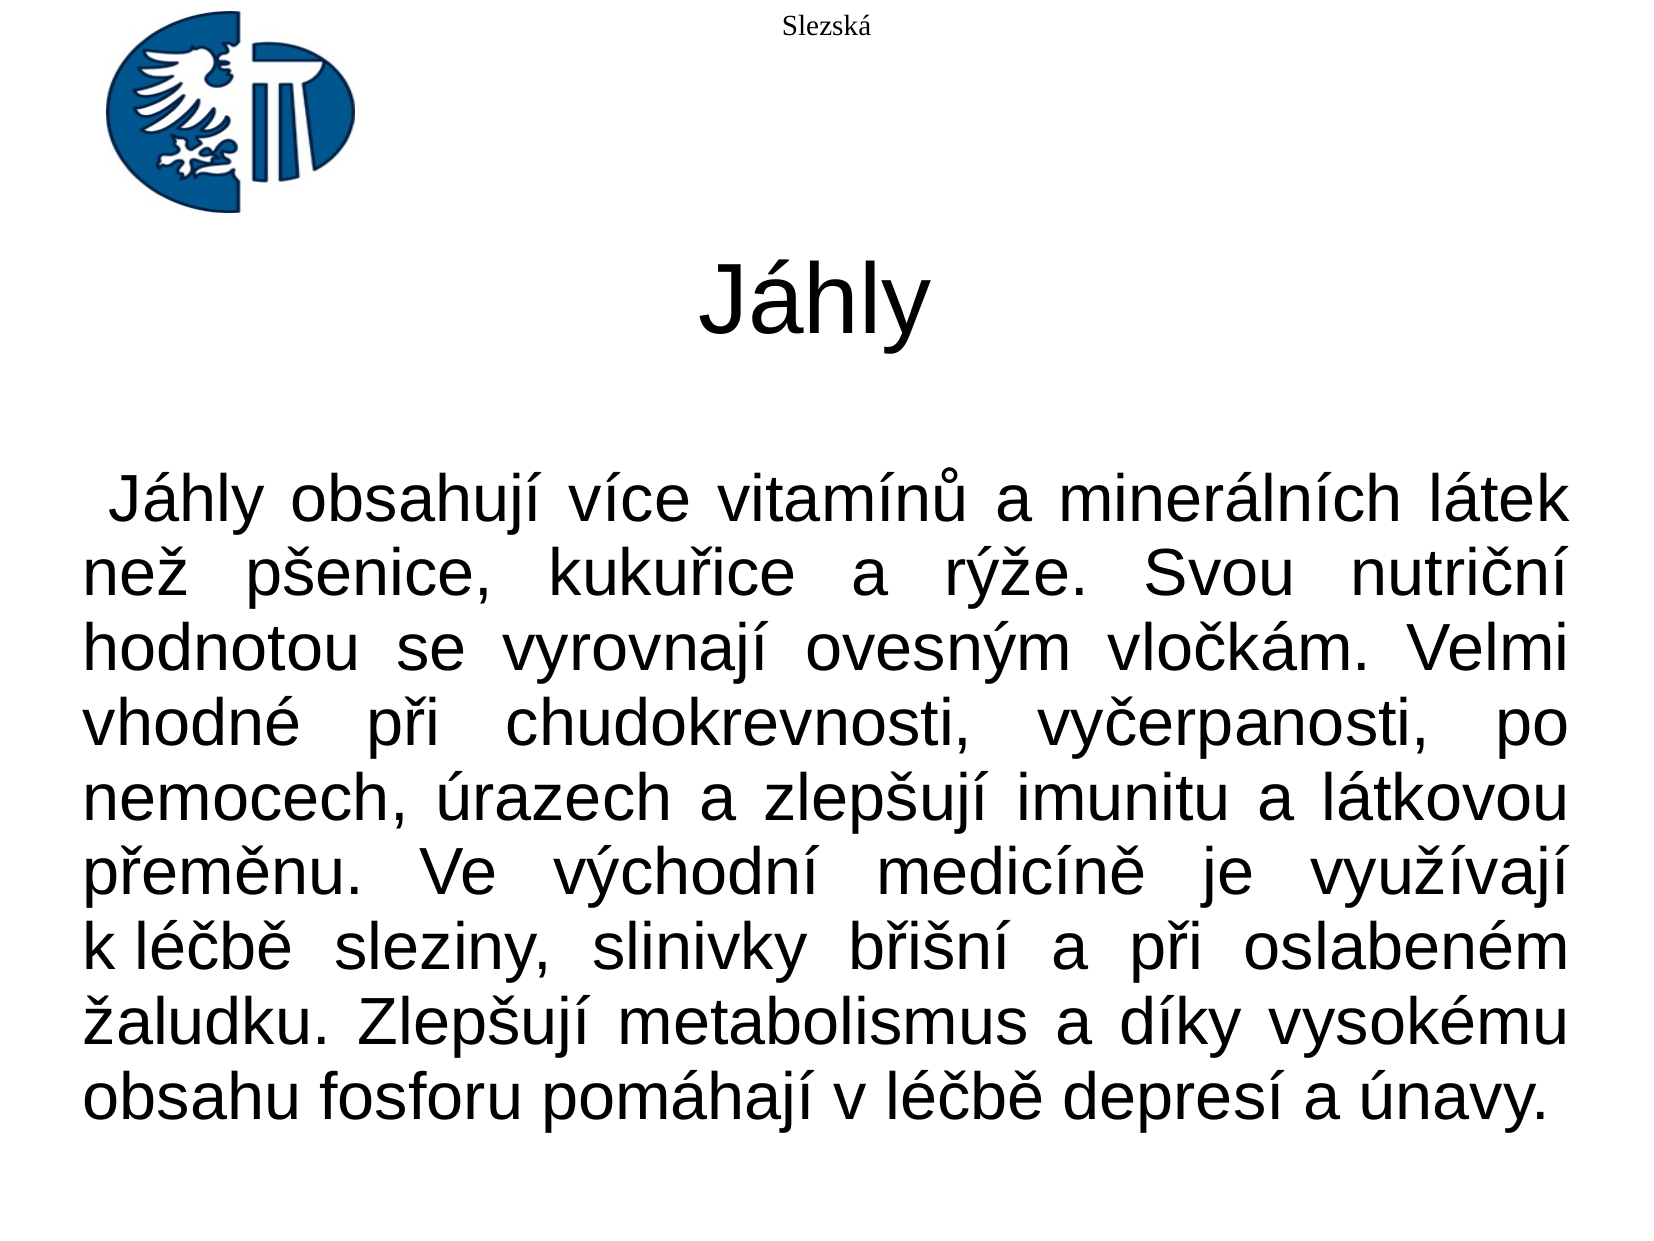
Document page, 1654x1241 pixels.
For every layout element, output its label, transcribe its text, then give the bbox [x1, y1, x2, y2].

picture [106, 11, 355, 188]
title Jáhly [70, 188, 1559, 520]
list Jáhly obsahují více vitamínů a minerálních látek než pšenice, kukuřice a rýže. Svou nutriční hodnotou se vyrovnají ovesným vločkám. Velmi vhodné při chudokrevnosti, vyčerpanosti, po nemocech, úrazech a zlepšují imunitu a látkovou přeměnu. Ve východní medicíně je využívají k léčbě sleziny, slinivky břišní a při oslabeném žaludku. Zlepšují metabolismus a díky vysokému obsahu fosforu pomáhají v léčbě depresí a únavy. [82, 460, 1571, 1241]
